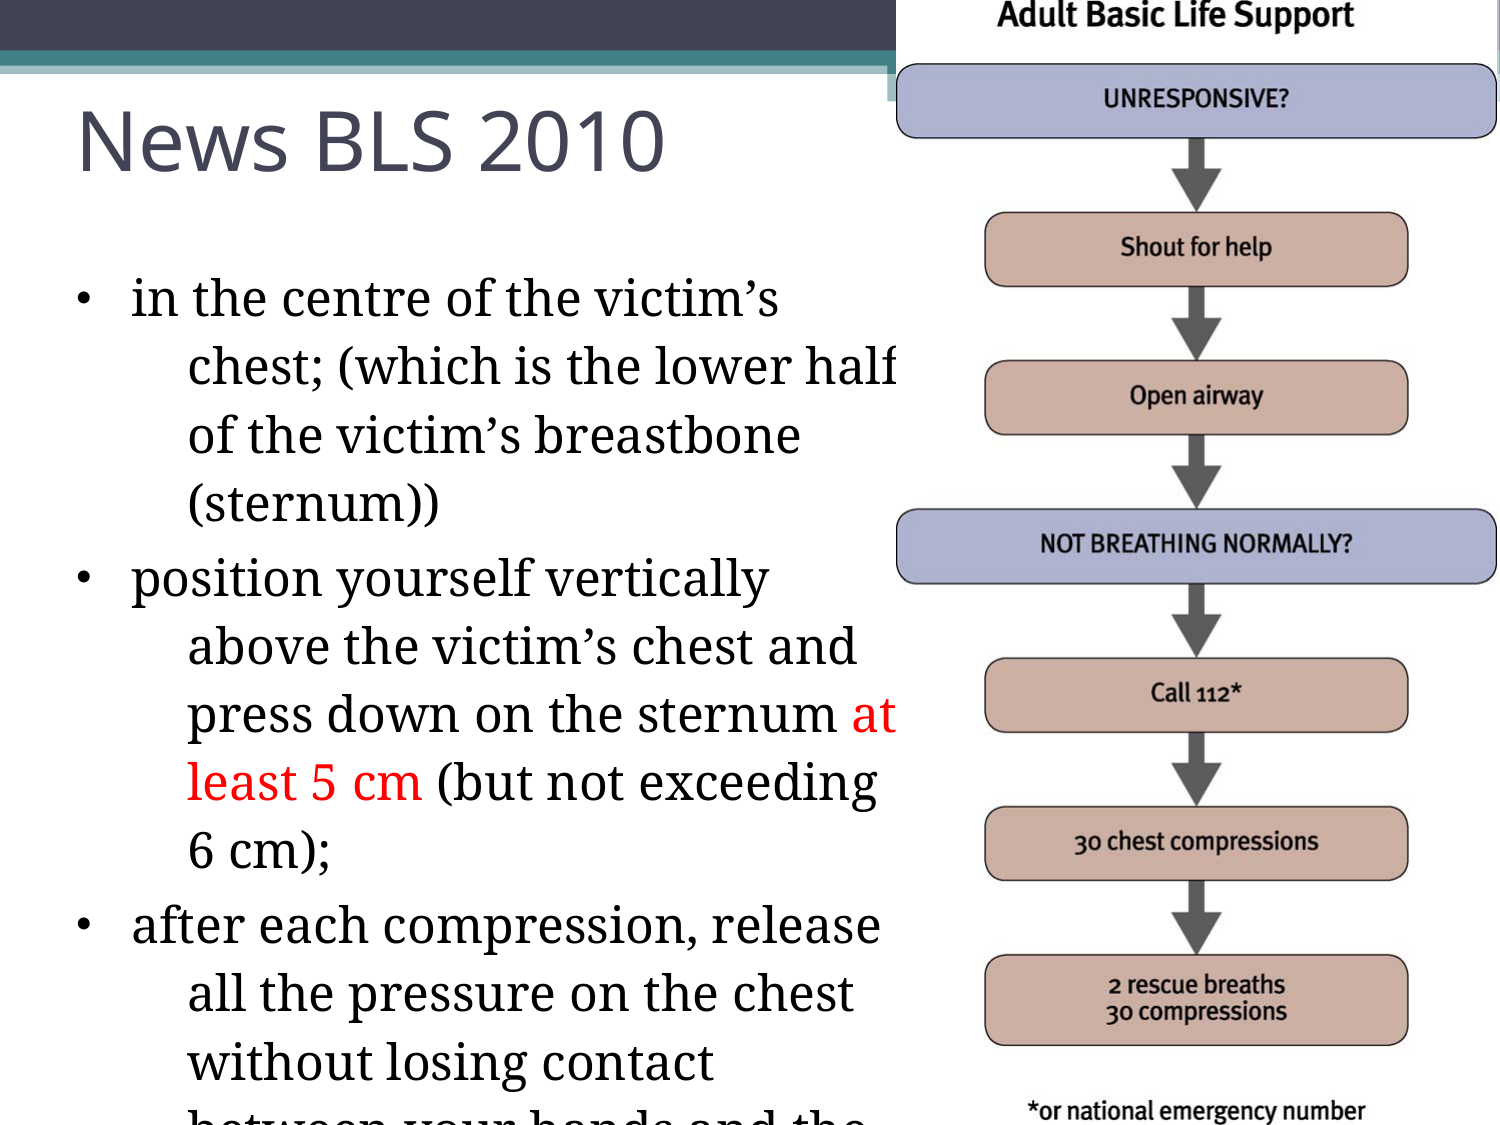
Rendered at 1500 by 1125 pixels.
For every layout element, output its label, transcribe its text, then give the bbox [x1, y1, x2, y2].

picture [896, 0, 1497, 1125]
list in the centre of the victim’s chest; (which is the lower half of the victim’s breastbone (sternum)) position yourself vertically above the victim’s chest and press down on the sternum at least 5 cm (but not exceeding 6 cm); after each compression, release all the pressure on the chest without losing contact between your hands and the sternum; repeat at a rate of at least 100 min−1 (but not exceeding 120 min−1); [75, 263, 896, 1122]
title News BLS 2010 [75, 51, 896, 226]
